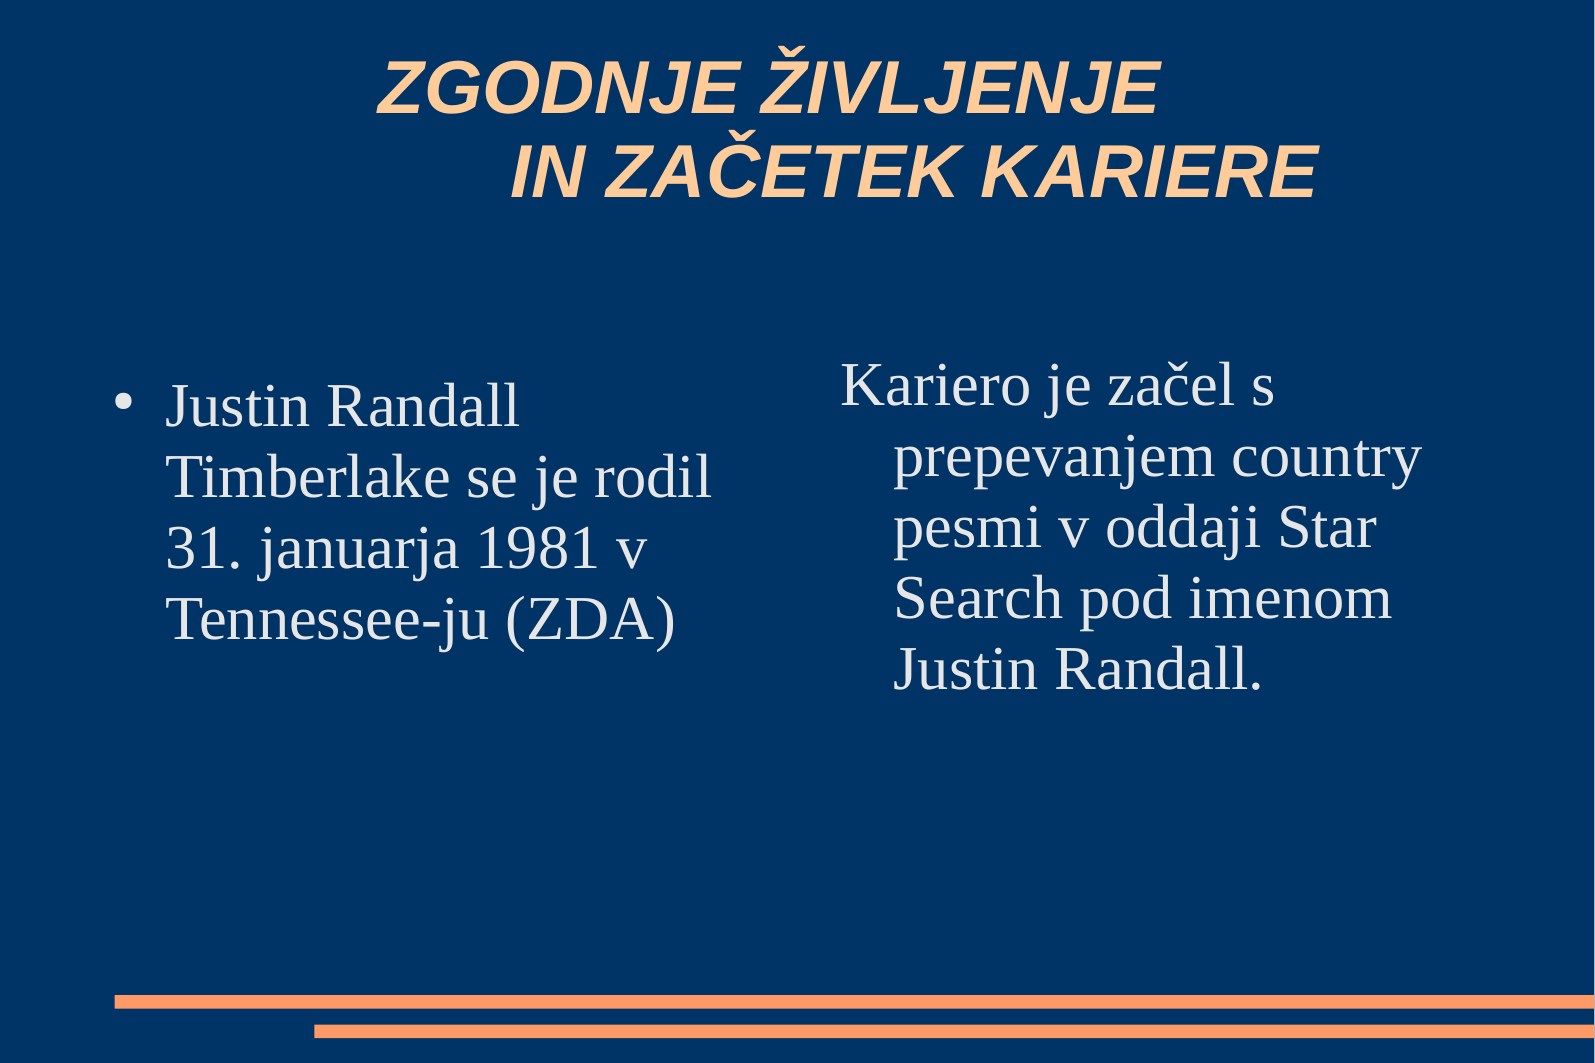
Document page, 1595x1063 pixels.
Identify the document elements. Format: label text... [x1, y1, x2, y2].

list Justin Randall Timberlake se je rodil 31. januarja 1981 v Tennessee-ju (ZDA) [94, 366, 772, 792]
list Kariero je začel s prepevanjem country pesmi v oddaji Star Search pod imenom Justin Randall. [822, 345, 1500, 1040]
title ZGODNJE ŽIVLJENJE IN ZAČETEK KARIERE [117, 39, 1479, 218]
